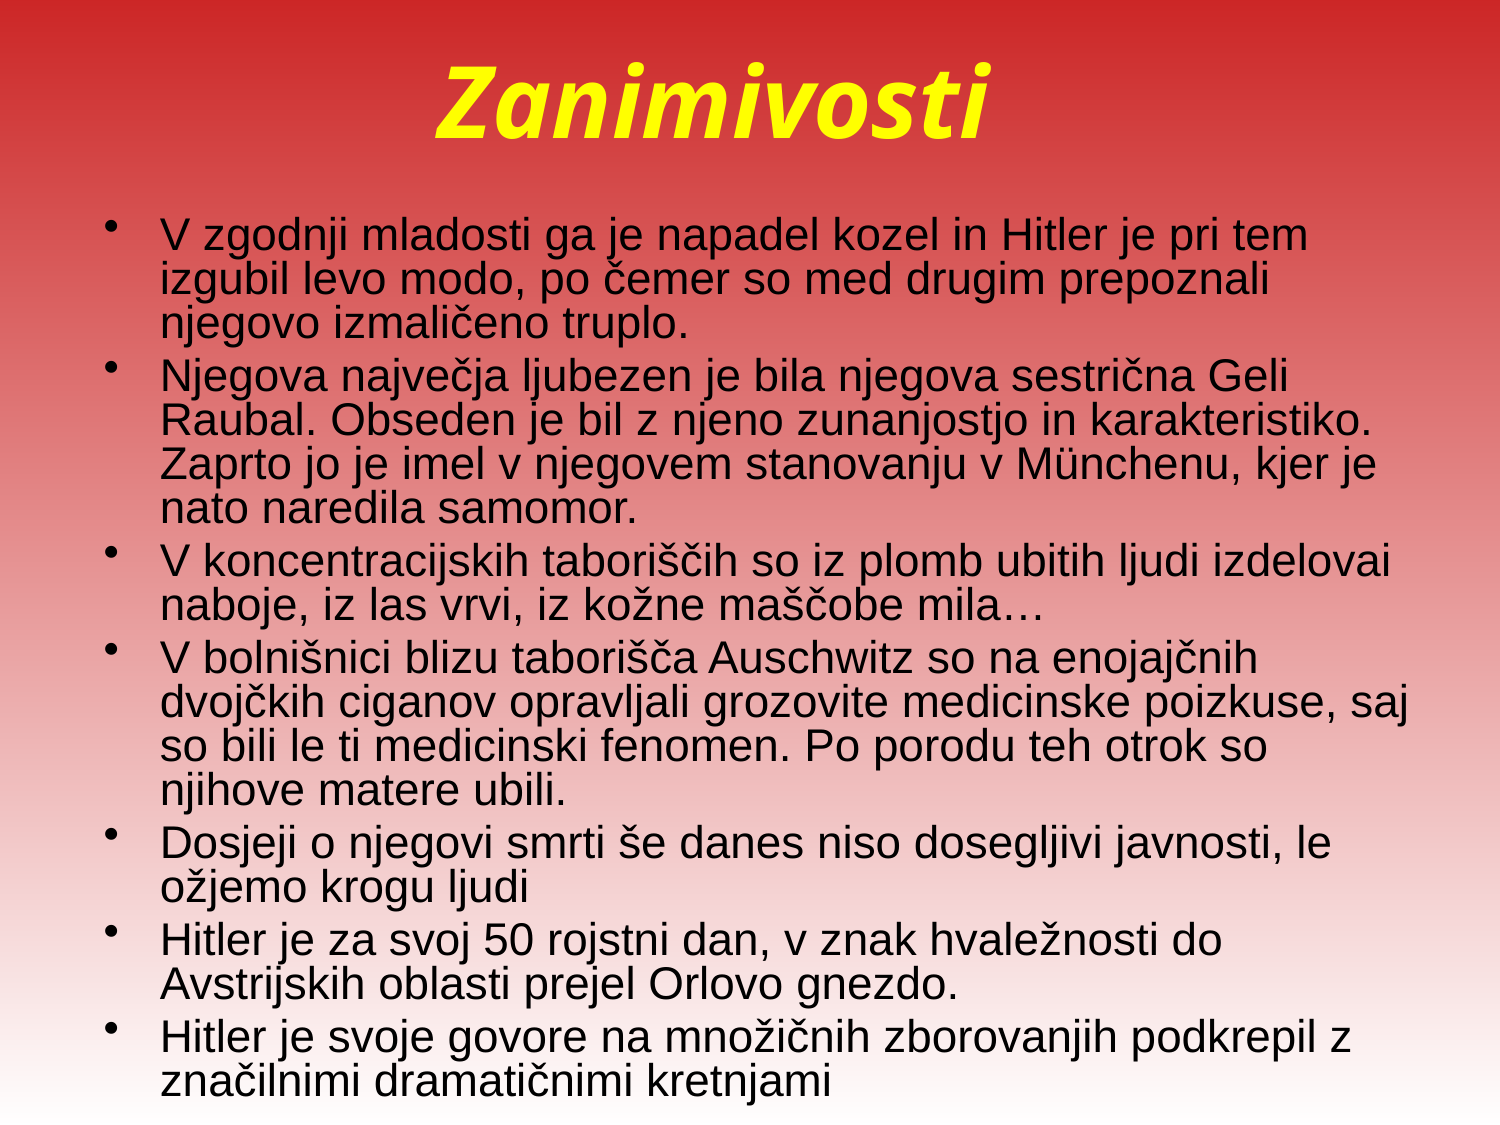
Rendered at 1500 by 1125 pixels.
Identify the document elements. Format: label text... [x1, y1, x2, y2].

text_box Zanimivosti [383, 31, 1046, 346]
list V zgodnji mladosti ga je napadel kozel in Hitler je pri tem izgubil levo modo, po čemer so med drugim prepoznali njegovo izmaličeno truplo. Njegova največja ljubezen je bila njegova sestrična Geli Raubal. Obseden je bil z njeno zunanjostjo in karakteristiko. Zaprto jo je imel v njegovem stanovanju v Münchenu, kjer je nato naredila samomor. V koncentracijskih taboriščih so iz plomb ubitih ljudi izdelovai naboje, iz las vrvi, iz kožne maščobe mila… V bolnišnici blizu taborišča Auschwitz so na enojajčnih dvojčkih ciganov opravljali grozovite medicinske poizkuse, saj so bili le ti medicinski fenomen. Po porodu teh otrok so njihove matere ubili. Dosjeji o njegovi smrti še danes niso dosegljivi javnosti, le ožjemo krogu ljudi Hitler je za svoj 50 rojstni dan, v znak hvaležnosti do Avstrijskih oblasti prejel Orlovo gnezdo. Hitler je svoje govore na množičnih zborovanjih podkrepil z značilnimi dramatičnimi kretnjami [88, 208, 1439, 1040]
